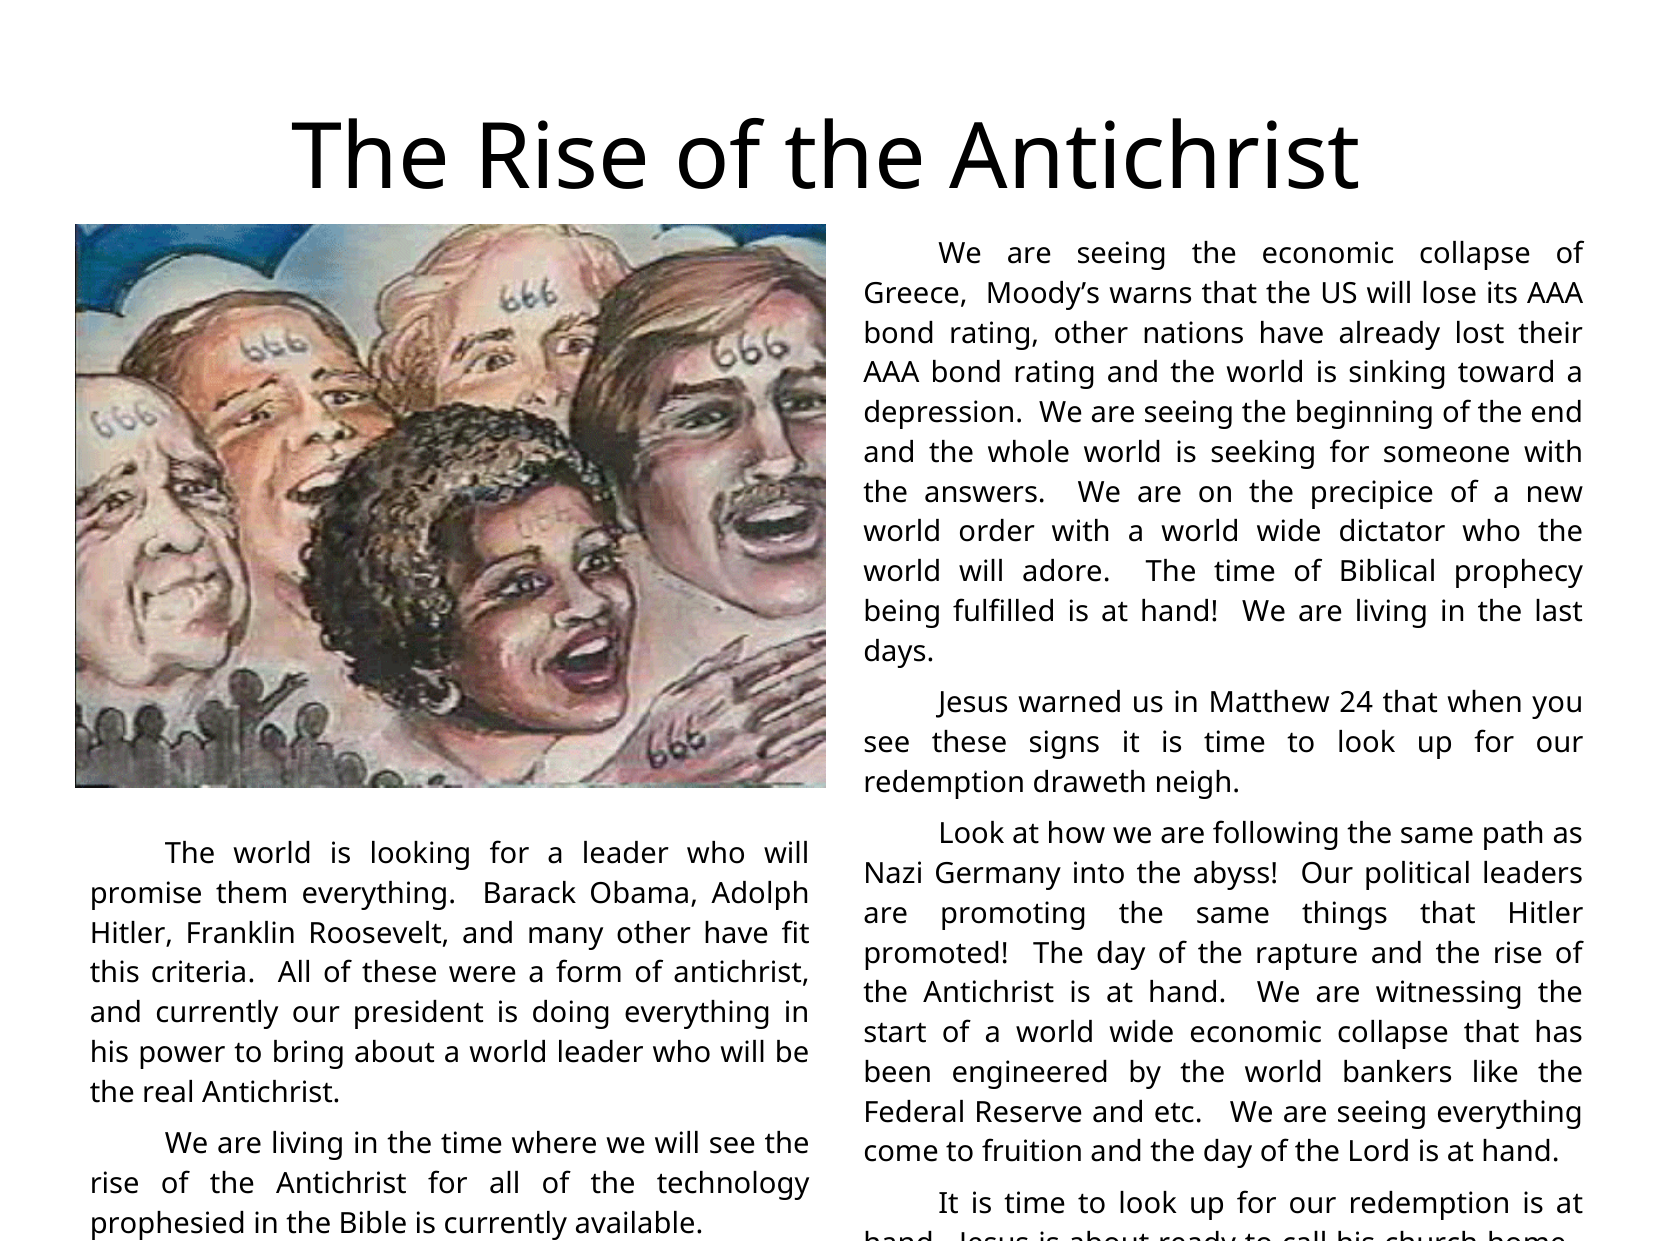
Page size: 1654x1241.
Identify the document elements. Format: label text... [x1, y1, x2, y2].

text_box The world is looking for a leader who will promise them everything. Barack Obama, Adolph Hitler, Franklin Roosevelt, and many other have fit this criteria. All of these were a form of antichrist, and currently our president is doing everything in his power to bring about a world leader who will be the real Antichrist. We are living in the time where we will see the rise of the Antichrist for all of the technology prophesied in the Bible is currently available. [75, 825, 826, 1205]
picture [75, 224, 826, 788]
title The Rise of the Antichrist [82, 49, 1571, 257]
text_box We are seeing the economic collapse of Greece, Moody’s warns that the US will lose its AAA bond rating, other nations have already lost their AAA bond rating and the world is sinking toward a depression. We are seeing the beginning of the end and the whole world is seeking for someone with the answers. We are on the precipice of a new world order with a world wide dictator who the world will adore. The time of Biblical prophecy being fulfilled is at hand! We are living in the last days. Jesus warned us in Matthew 24 that when you see these signs it is time to look up for our redemption draweth neigh. Look at how we are following the same path as Nazi Germany into the abyss! Our political leaders are promoting the same things that Hitler promoted! The day of the rapture and the rise of the Antichrist is at hand. We are witnessing the start of a world wide economic collapse that has been engineered by the world bankers like the Federal Reserve and etc. We are seeing everything come to fruition and the day of the Lord is at hand. It is time to look up for our redemption is at hand. Jesus is about ready to call his church home. Are you going to rise to meet him in the air? [848, 225, 1599, 1158]
